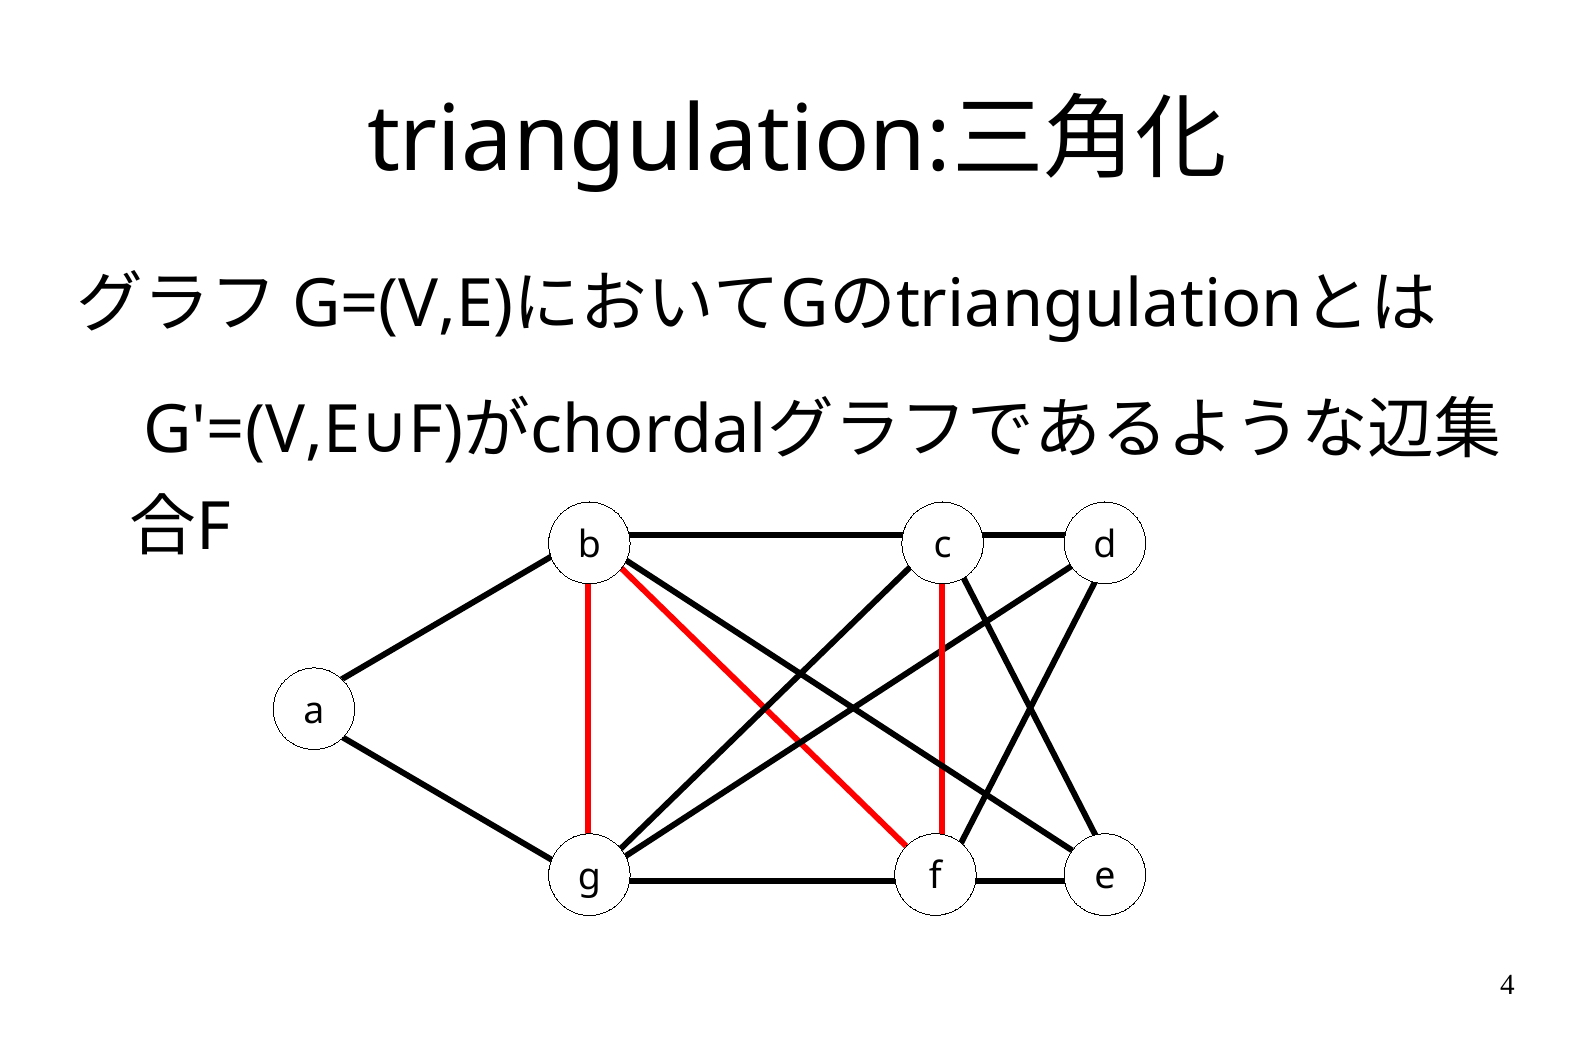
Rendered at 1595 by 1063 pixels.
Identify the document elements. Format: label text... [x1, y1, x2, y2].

text_box b [548, 501, 631, 584]
text_box g [548, 833, 631, 916]
text_box c [901, 501, 984, 584]
text_box a [273, 667, 355, 750]
list グラフ G=(V,E)においてGのtriangulationとは G'=(V,E∪F)がchordalグラフであるような辺集合F F={(b,f),(b,g),(c,f)} [59, 248, 1536, 1034]
title triangulation:三角化 [79, 42, 1515, 220]
text_box e [1064, 833, 1146, 916]
text_box d [1064, 501, 1146, 584]
text_box f [894, 833, 977, 916]
